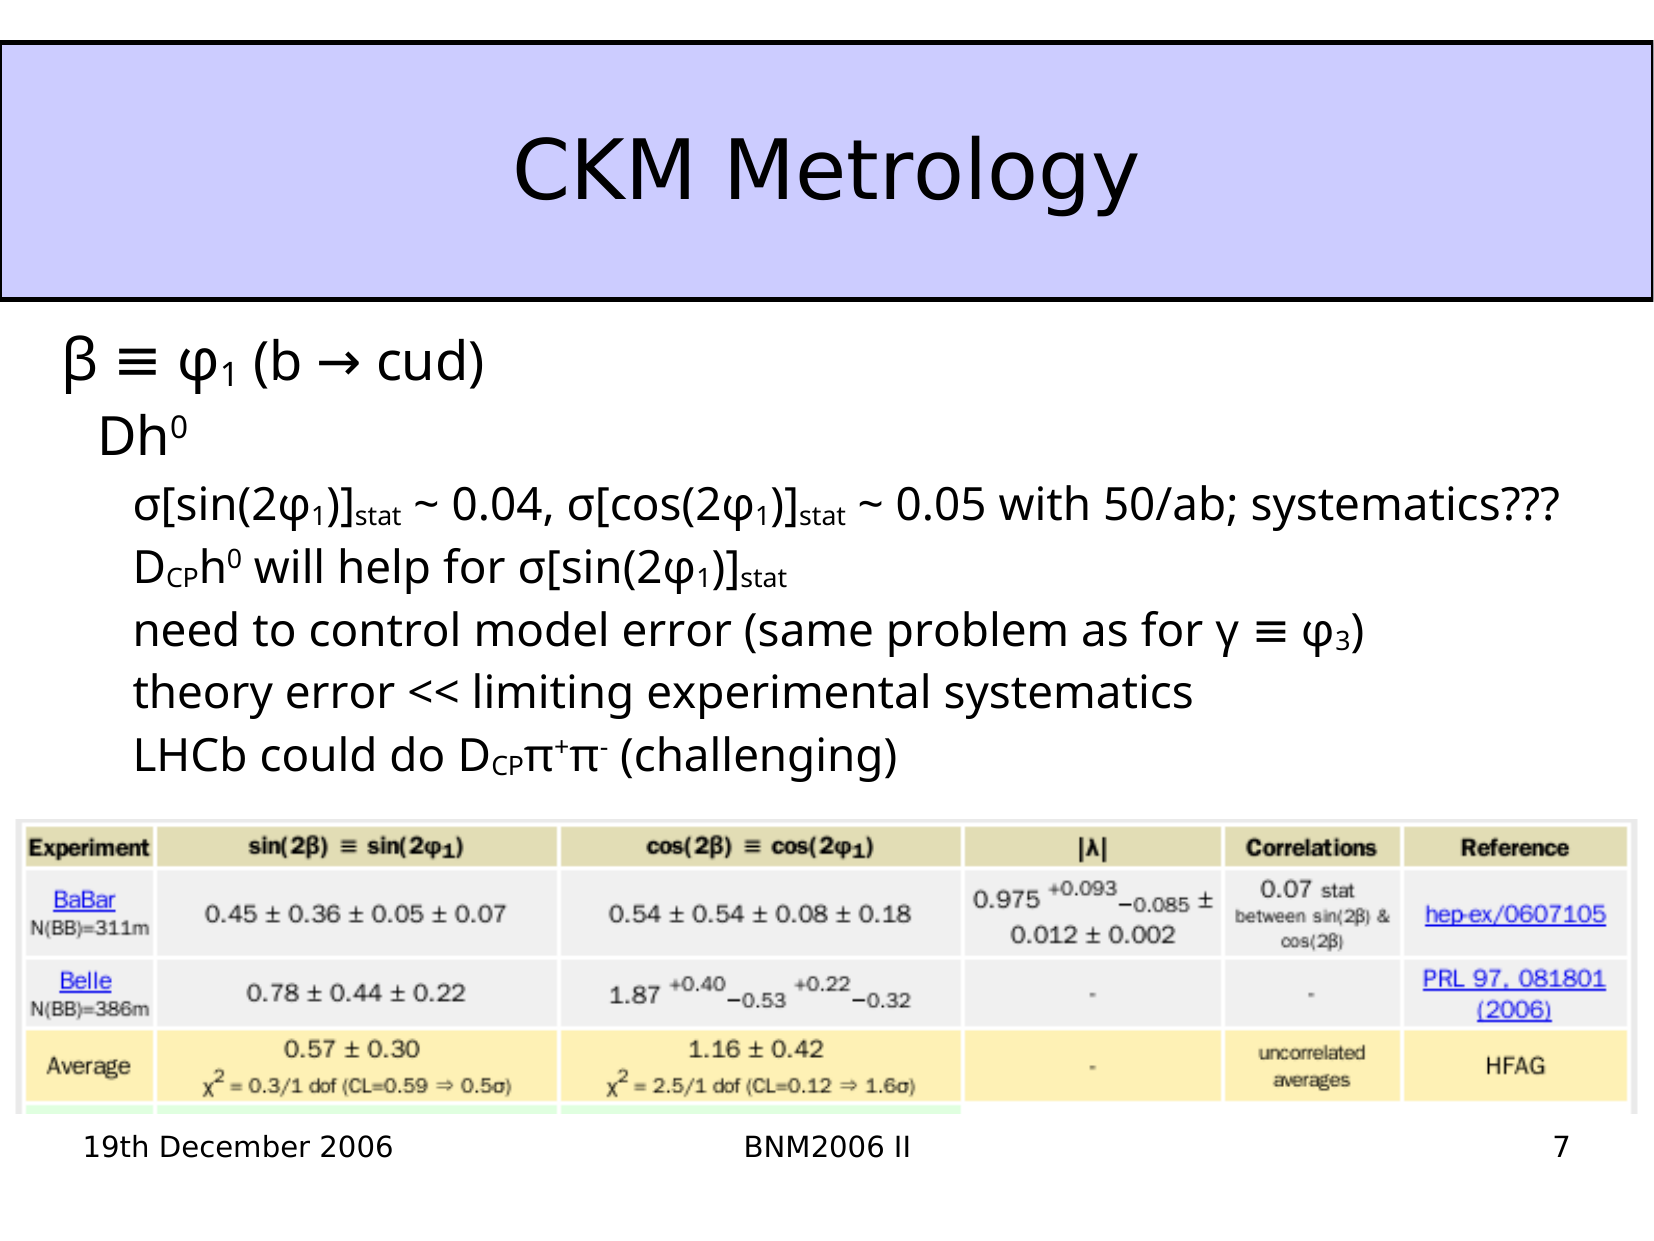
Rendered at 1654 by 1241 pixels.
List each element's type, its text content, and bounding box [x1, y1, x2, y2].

picture [12, 819, 1640, 1114]
text_box β ≡ φ1 (b → cud) Dh0 σ[sin(2φ1)]stat ~ 0.04, σ[cos(2φ1)]stat ~ 0.05 with 50/ab; systematics??? DCPh0 will help for σ[sin(2φ1)]stat need to control model error (same problem as for γ ≡ φ3) theory error << limiting experimental systematics LHCb could do DCPπ+π- (challenging) [11, 310, 1642, 819]
title CKM Metrology [0, 42, 1654, 300]
